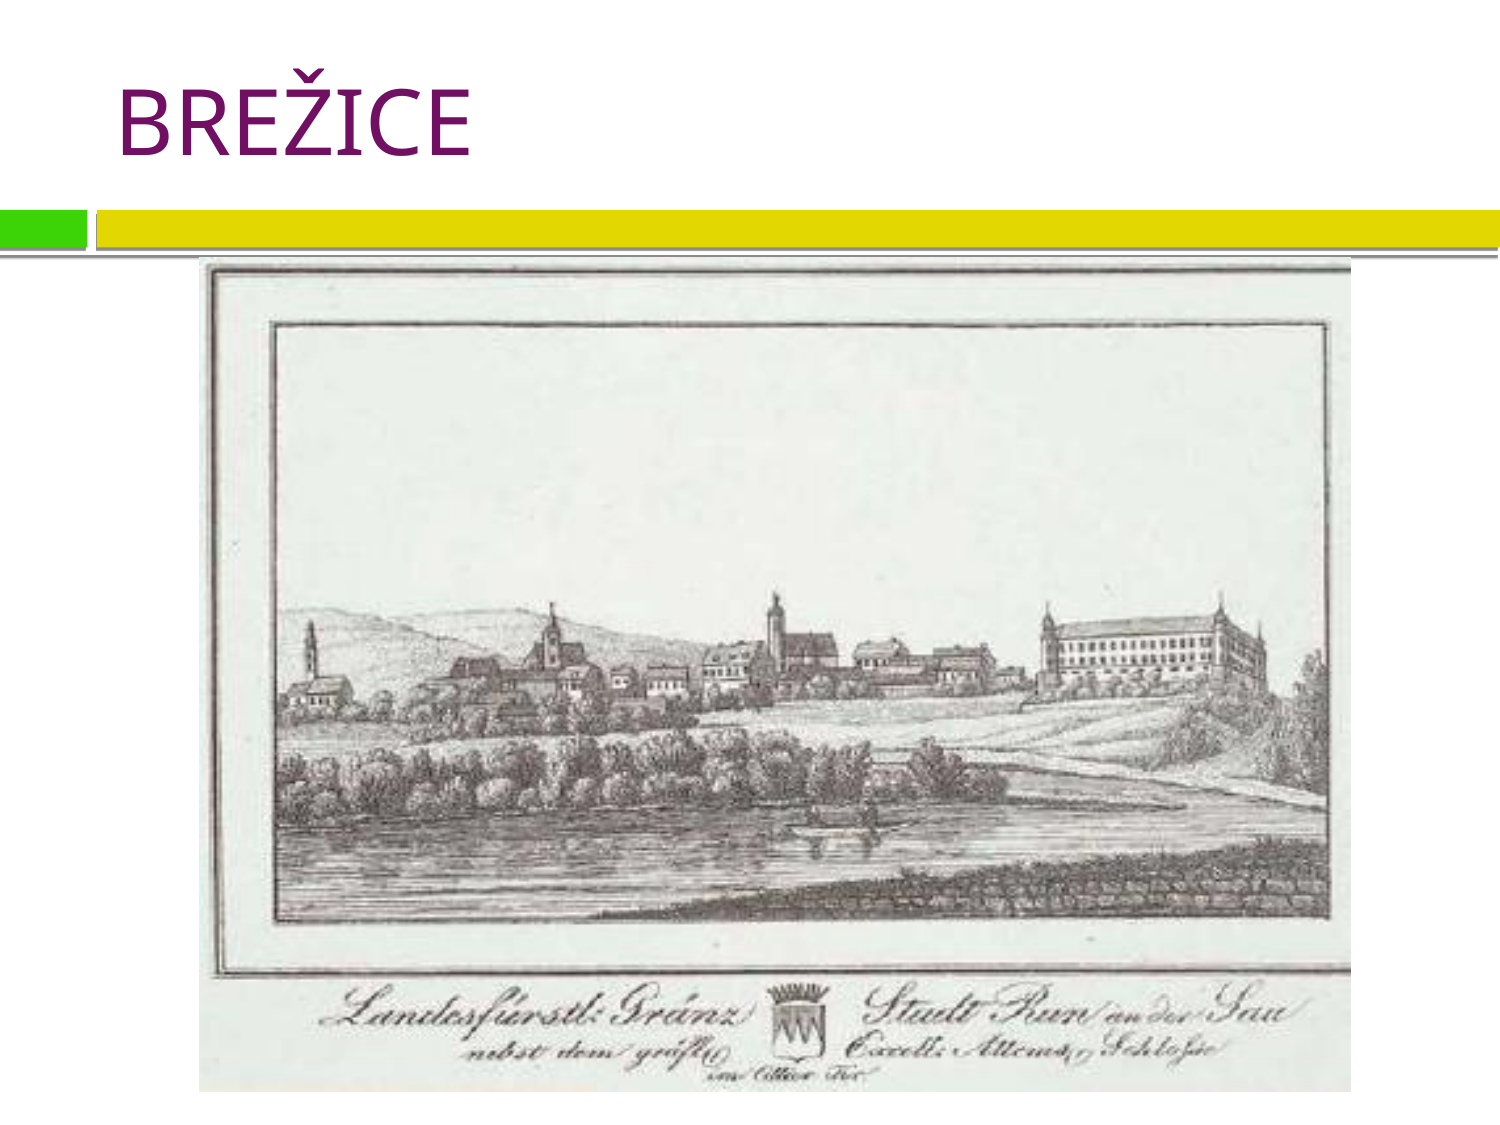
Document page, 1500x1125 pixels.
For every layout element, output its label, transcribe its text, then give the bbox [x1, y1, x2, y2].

title BREŽICE [99, 37, 1438, 200]
picture [199, 257, 1351, 1092]
